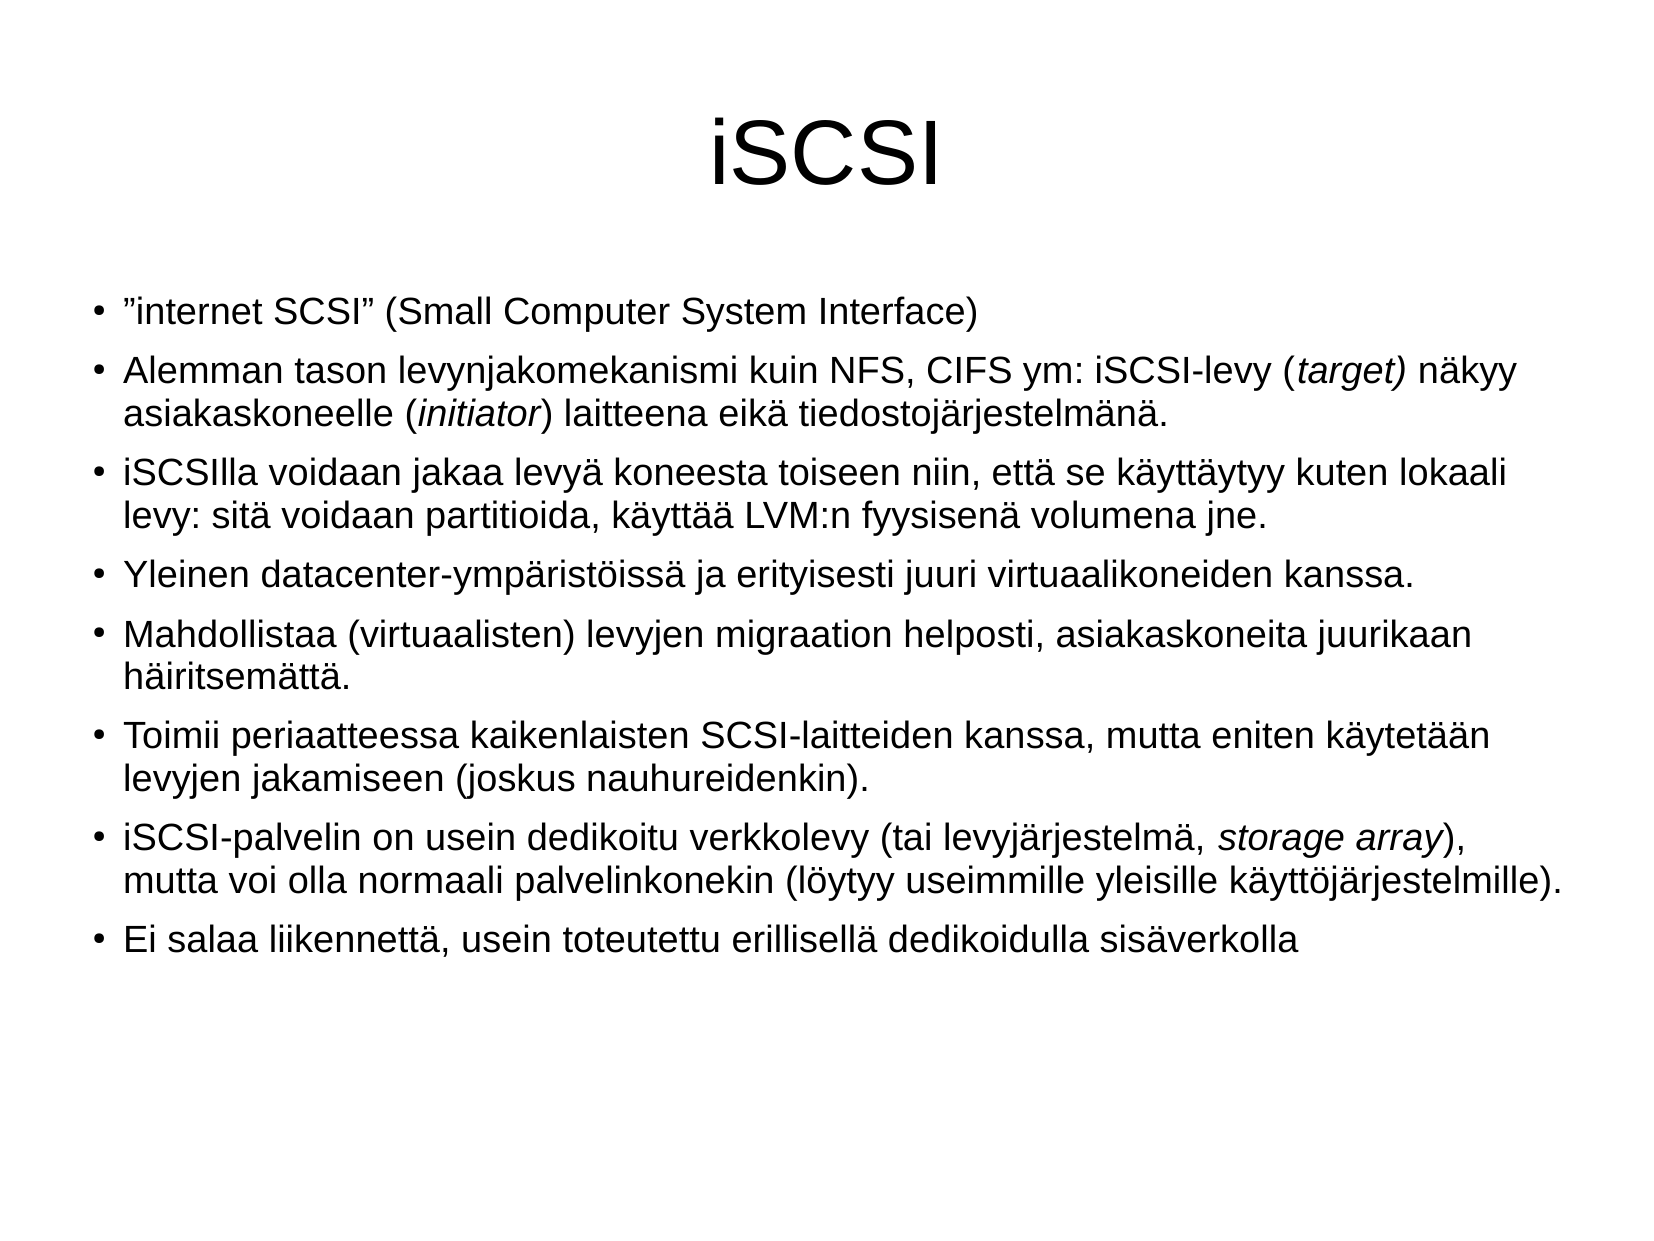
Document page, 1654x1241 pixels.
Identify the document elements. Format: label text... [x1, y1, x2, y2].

list ”internet SCSI” (Small Computer System Interface) Alemman tason levynjakomekanismi kuin NFS, CIFS ym: iSCSI-levy (target) näkyy asiakaskoneelle (initiator) laitteena eikä tiedostojärjestelmänä. iSCSIlla voidaan jakaa levyä koneesta toiseen niin, että se käyttäytyy kuten lokaali levy: sitä voidaan partitioida, käyttää LVM:n fyysisenä volumena jne. Yleinen datacenter-ympäristöissä ja erityisesti juuri virtuaalikoneiden kanssa. Mahdollistaa (virtuaalisten) levyjen migraation helposti, asiakaskoneita juurikaan häiritsemättä. Toimii periaatteessa kaikenlaisten SCSI-laitteiden kanssa, mutta eniten käytetään levyjen jakamiseen (joskus nauhureidenkin). iSCSI-palvelin on usein dedikoitu verkkolevy (tai levyjärjestelmä, storage array), mutta voi olla normaali palvelinkonekin (löytyy useimmille yleisille käyttöjärjestelmille). Ei salaa liikennettä, usein toteutettu erillisellä dedikoidulla sisäverkolla [82, 290, 1571, 1010]
title iSCSI [82, 49, 1571, 257]
